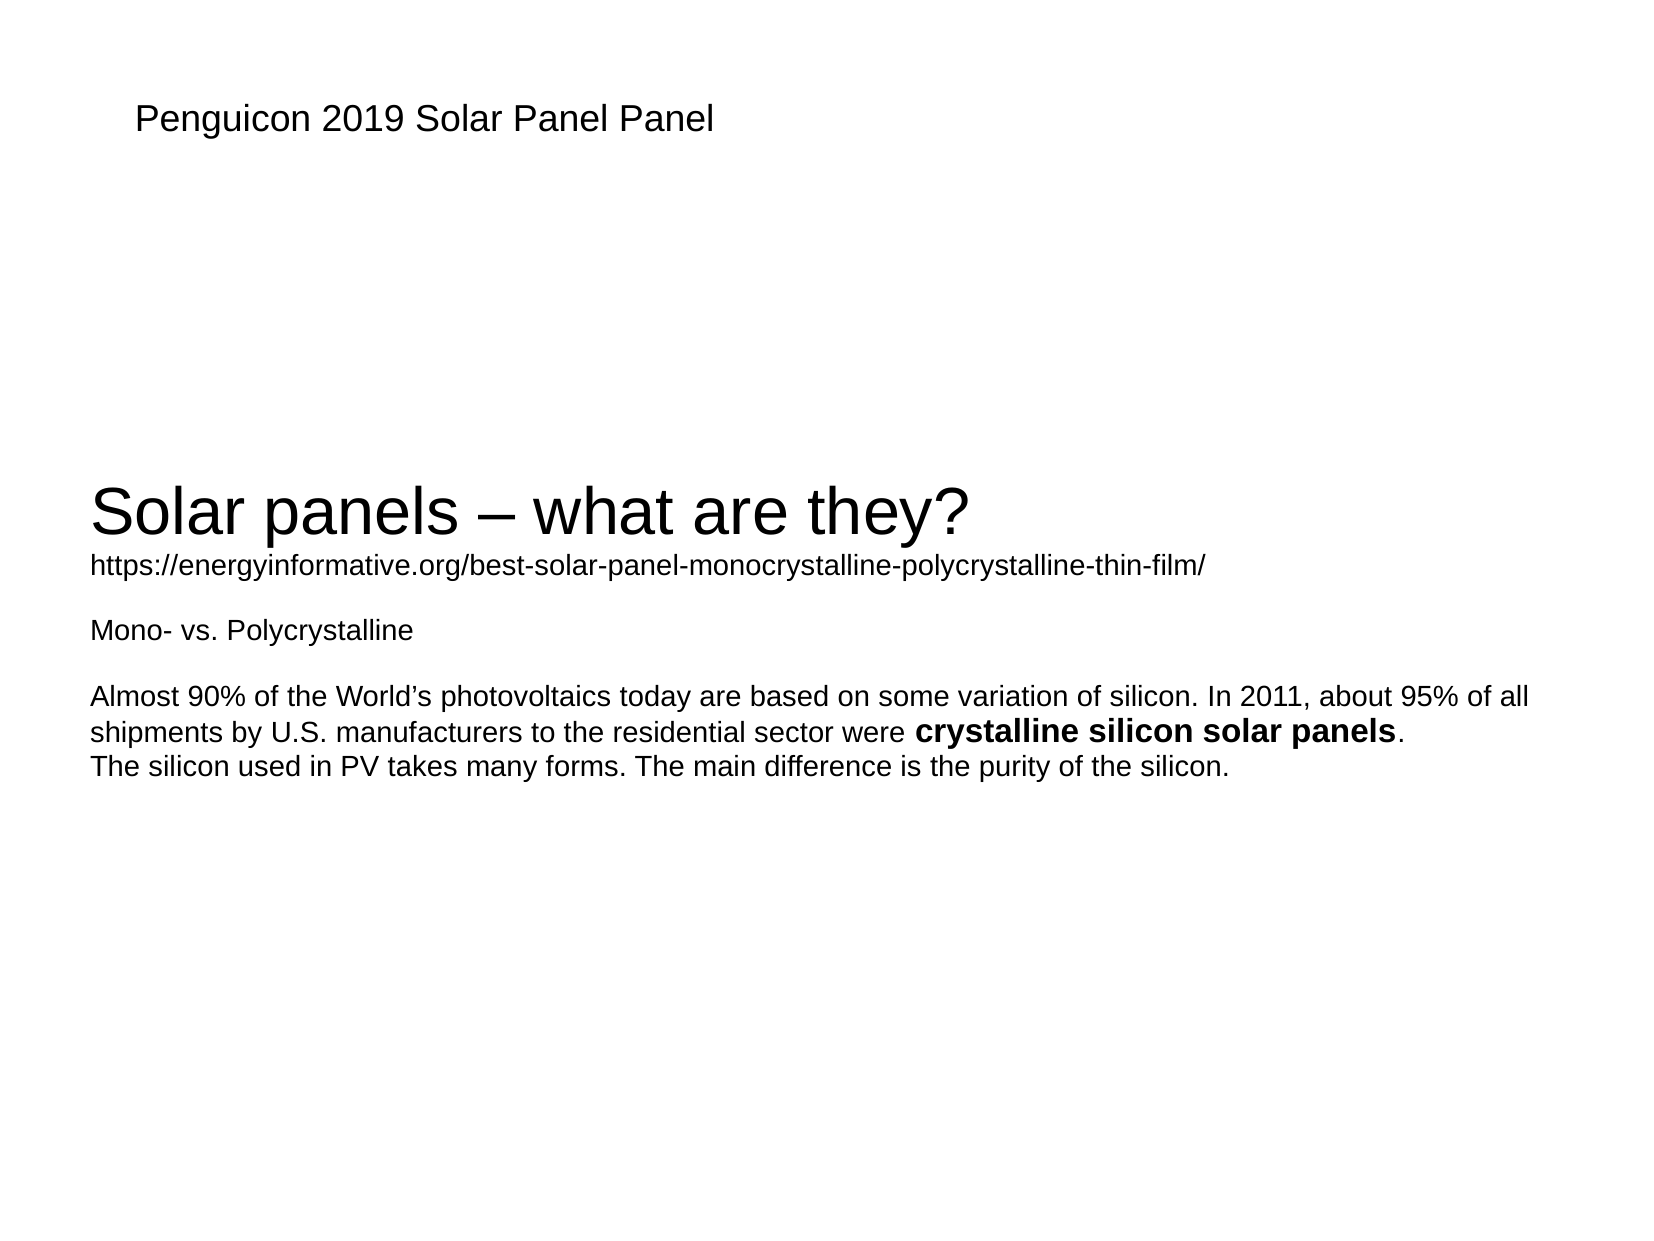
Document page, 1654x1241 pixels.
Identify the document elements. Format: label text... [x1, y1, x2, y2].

subtitle Solar panels – what are they? https://energyinformative.org/best-solar-panel-monocrystalline-polycrystalline-thin-film/ Mono- vs. Polycrystalline Almost 90% of the World’s photovoltaics today are based on some variation of silicon. In 2011, about 95% of all shipments by U.S. manufacturers to the residential sector were crystalline silicon solar panels. The silicon used in PV takes many forms. The main difference is the purity of the silicon. [90, 285, 1579, 1005]
text_box Penguicon 2019 Solar Panel Panel [120, 90, 1576, 147]
